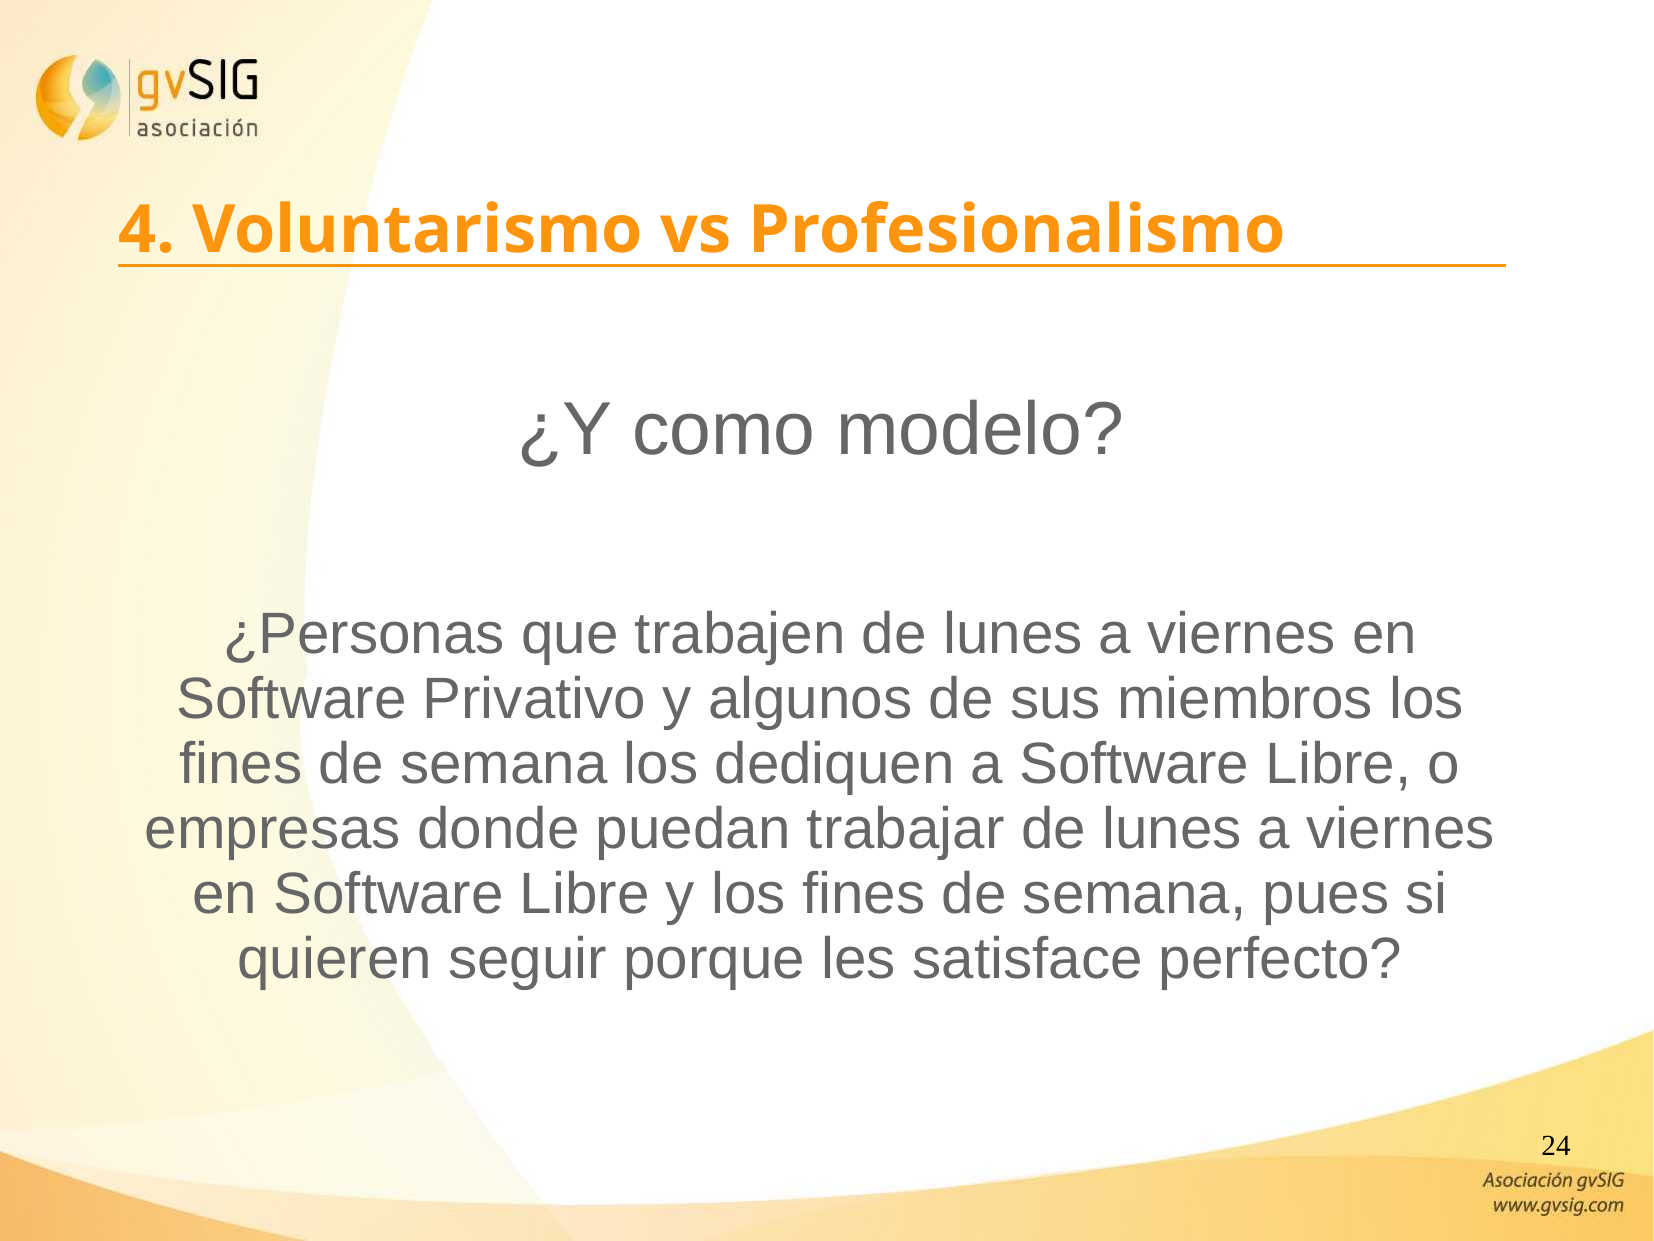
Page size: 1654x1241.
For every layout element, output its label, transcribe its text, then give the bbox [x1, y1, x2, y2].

text_box ¿Y como modelo? ¿Personas que trabajen de lunes a viernes en Software Privativo y algunos de sus miembros los fines de semana los dediquen a Software Libre, o empresas donde puedan trabajar de lunes a viernes en Software Libre y los fines de semana, pues si quieren seguir porque les satisface perfecto? [112, 378, 1530, 1166]
picture [0, 0, 1654, 1241]
title 4. Voluntarismo vs Profesionalismo [118, 177, 1607, 276]
